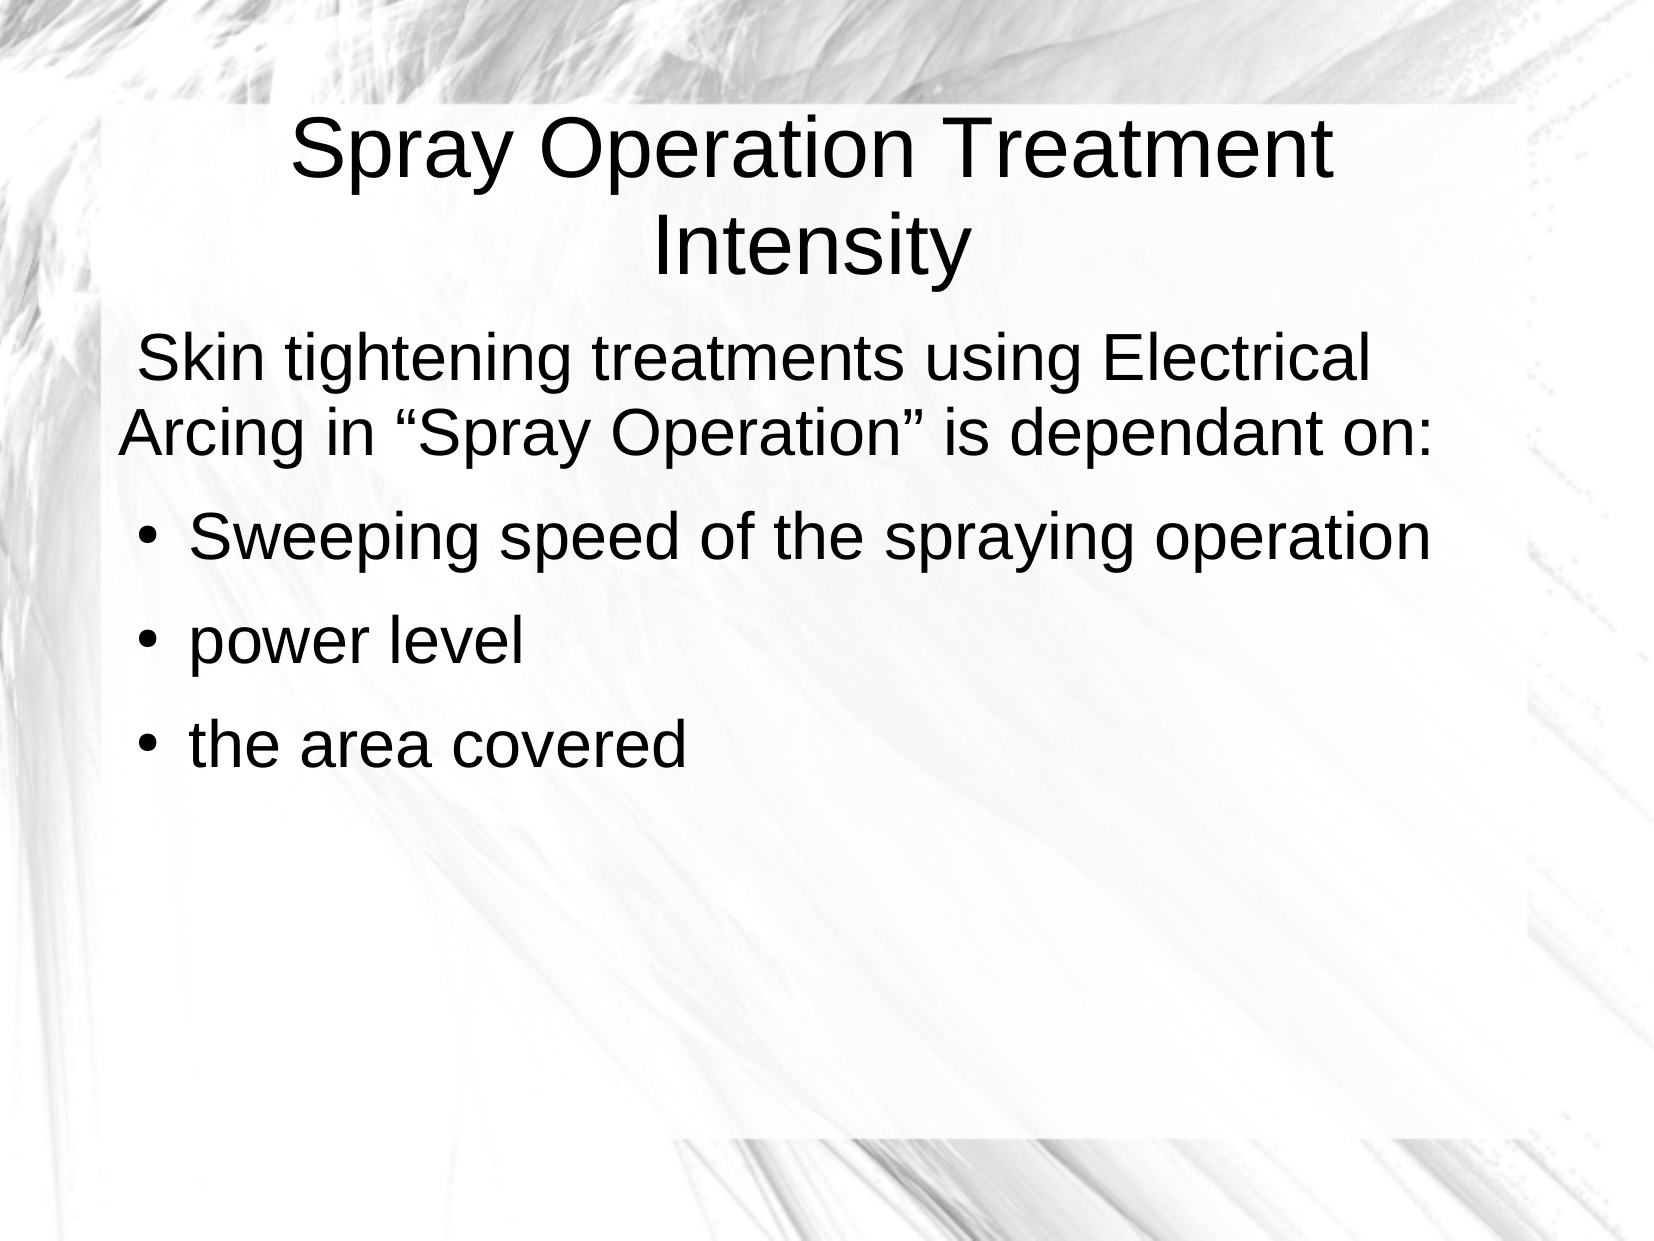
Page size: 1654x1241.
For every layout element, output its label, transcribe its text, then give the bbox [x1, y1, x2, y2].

list Skin tightening treatments using Electrical Arcing in “Spray Operation” is dependant on: Sweeping speed of the spraying operation power level the area covered [118, 319, 1571, 945]
picture [0, 0, 1654, 1241]
title Spray Operation Treatment Intensity [118, 99, 1506, 293]
